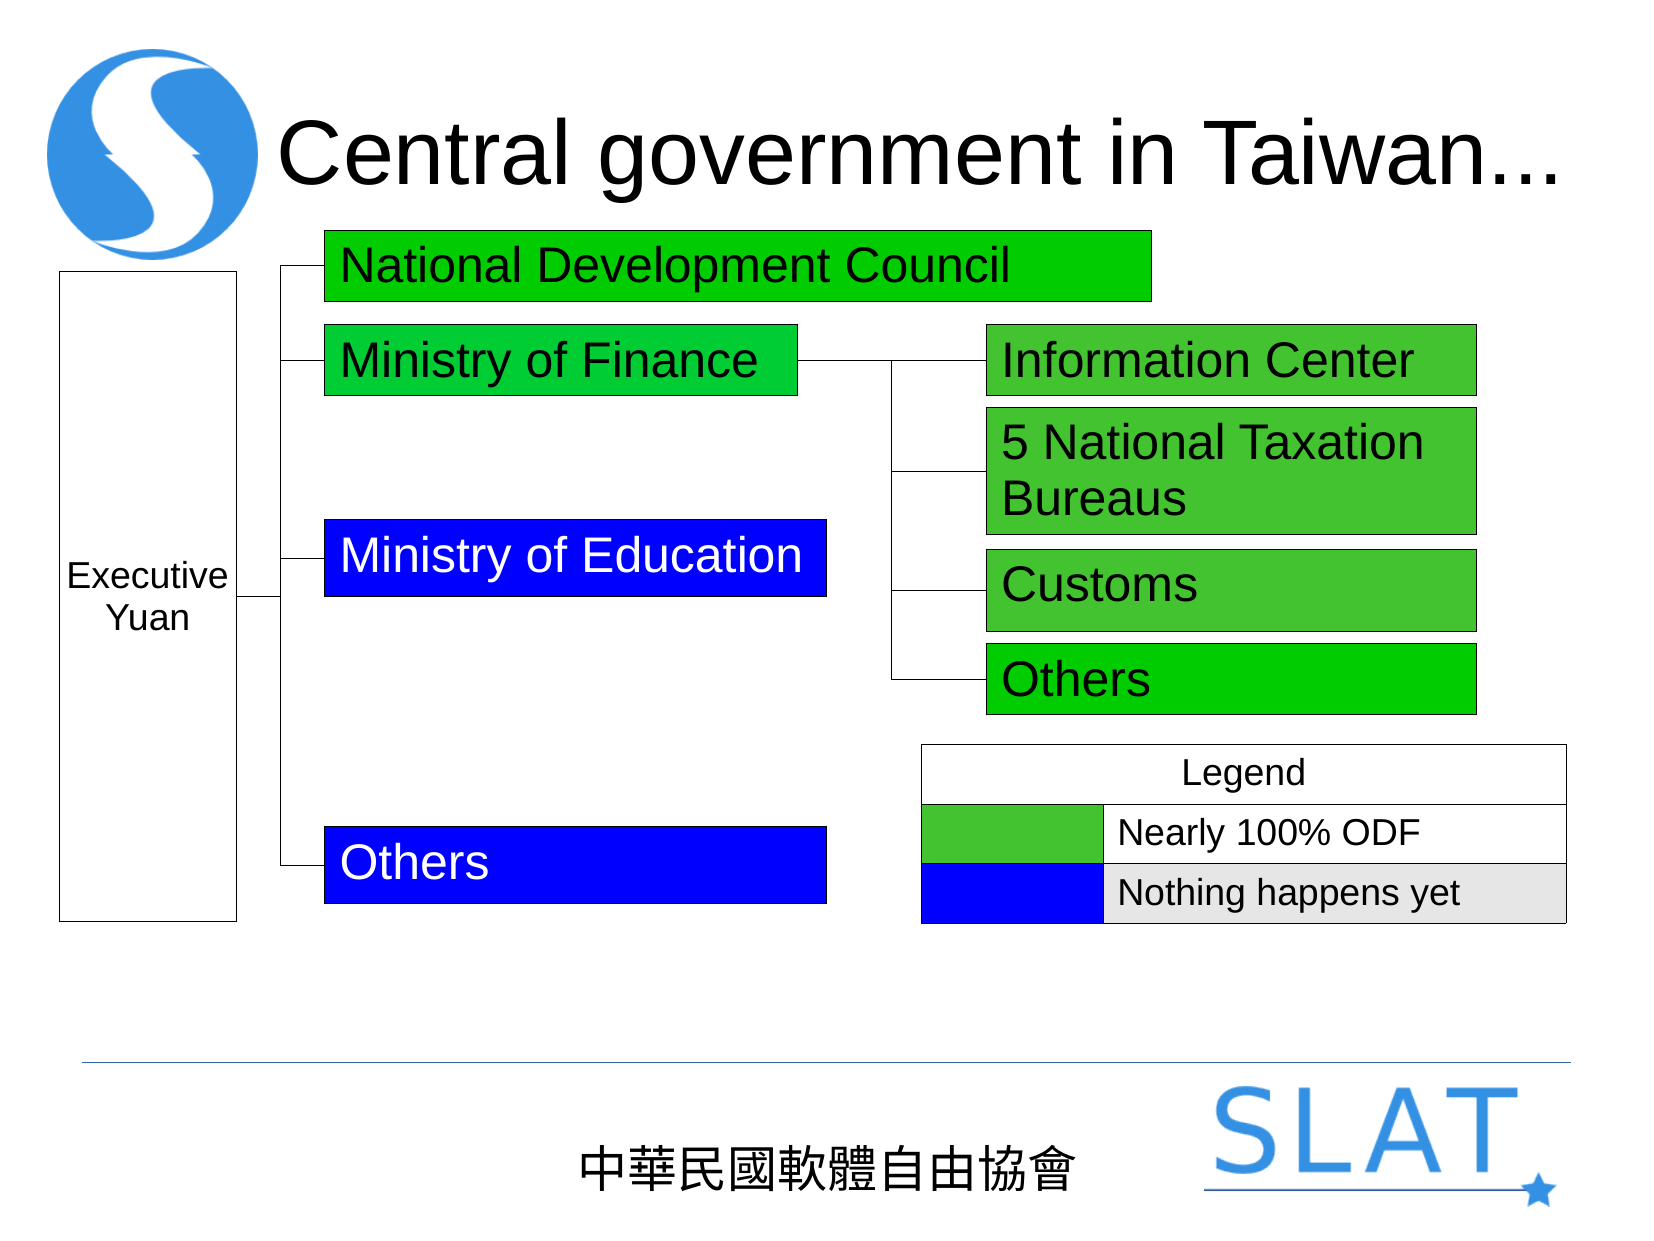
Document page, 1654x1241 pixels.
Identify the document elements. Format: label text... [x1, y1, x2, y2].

table_cell [922, 864, 1103, 923]
text_box Executive Yuan [59, 271, 237, 922]
table_cell Nothing happens yet [1104, 864, 1566, 923]
text_box Others [986, 643, 1477, 715]
table_header Legend [922, 745, 1566, 804]
text_box Information Center [986, 324, 1477, 396]
table_cell [922, 805, 1103, 863]
text_box 5 National Taxation Bureaus [986, 407, 1477, 535]
text_box Others [324, 826, 827, 904]
text_box Ministry of Education [324, 519, 827, 597]
picture [47, 49, 258, 260]
picture [1204, 1086, 1557, 1207]
title Central government in Taiwan... [271, 49, 1571, 257]
text_box Ministry of Finance [324, 324, 798, 396]
text_box National Development Council [324, 230, 1152, 302]
table_cell Nearly 100% ODF [1104, 805, 1566, 863]
text_box Customs [986, 549, 1477, 632]
